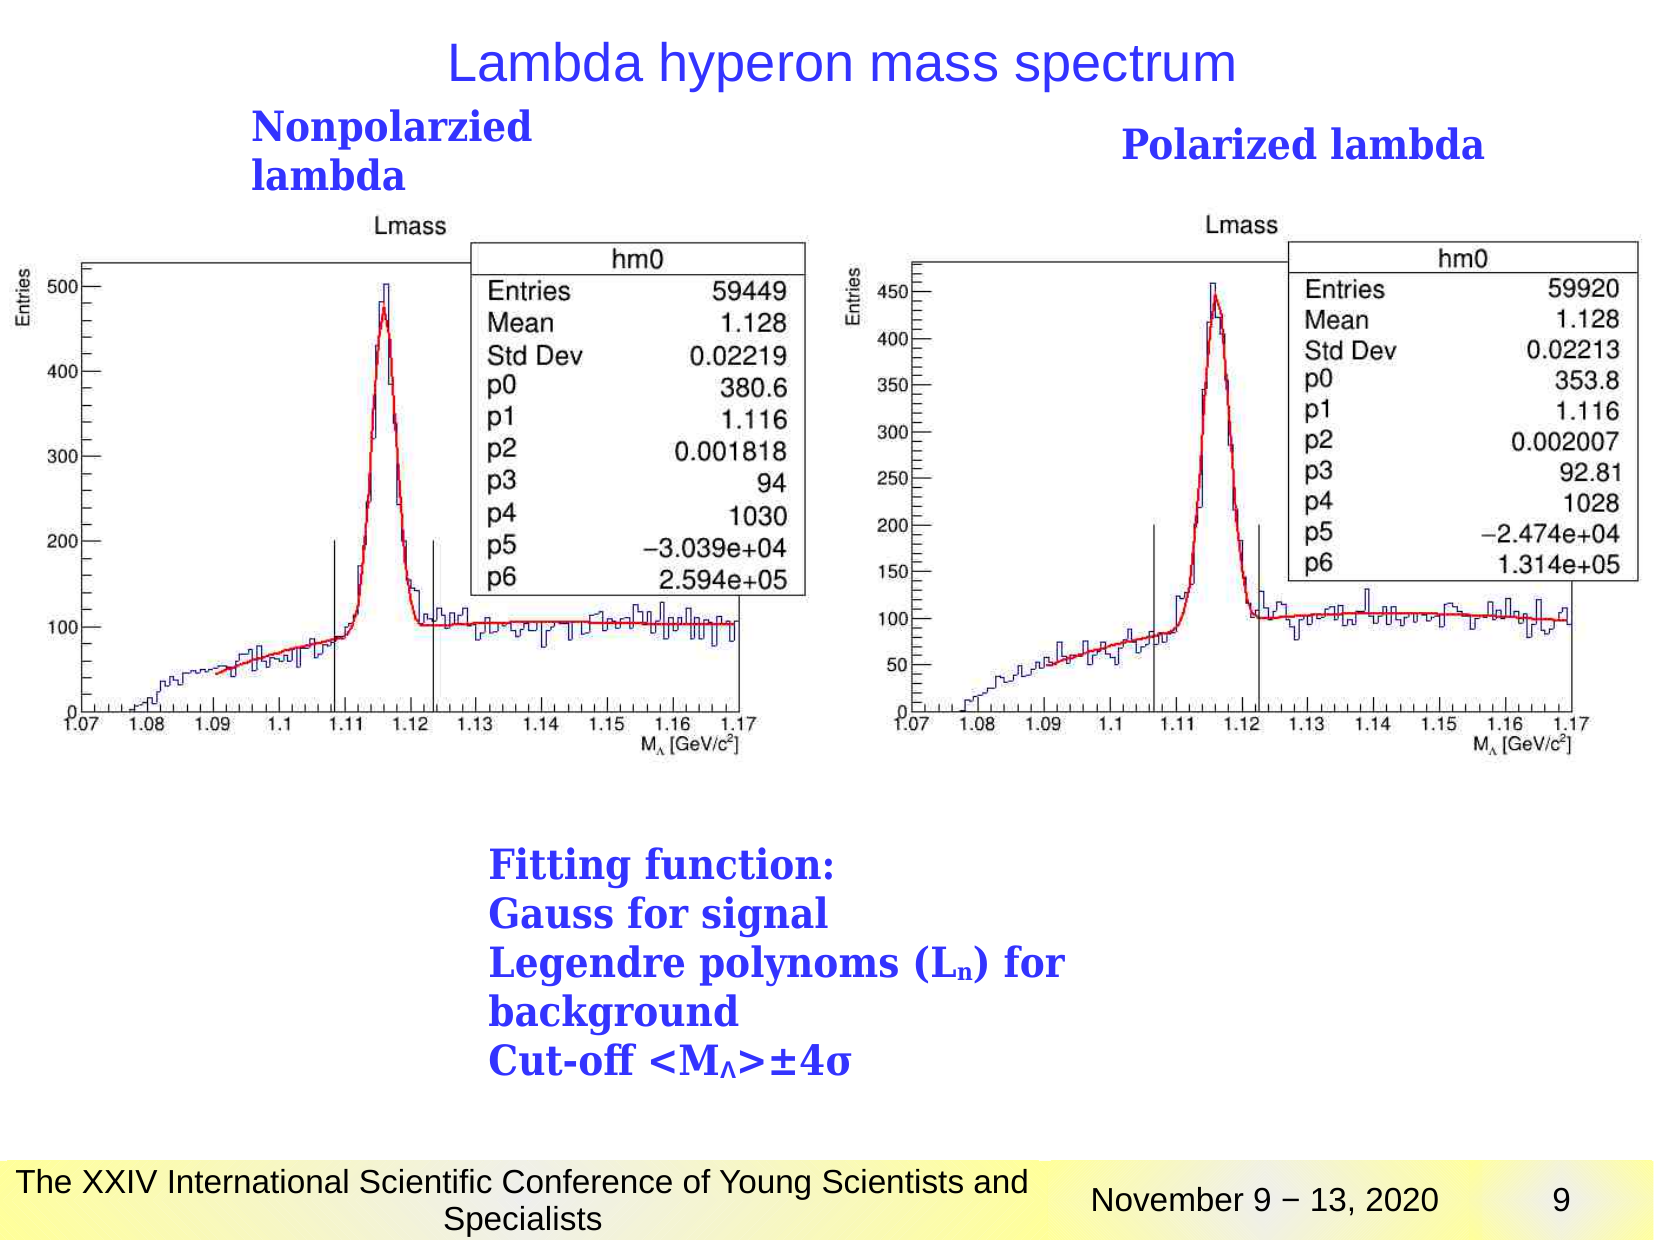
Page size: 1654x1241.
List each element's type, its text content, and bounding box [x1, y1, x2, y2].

text_box Nonpolarzied lambda [236, 95, 607, 209]
text_box Polarized lambda [1106, 113, 1506, 227]
picture [830, 206, 1654, 768]
text_box 9 [1469, 1160, 1654, 1240]
picture [0, 207, 821, 768]
text_box The XXIV International Scientific Conference of Young Scientists and Specialists [0, 1160, 1047, 1240]
text_box November 9 − 13, 2020 [1047, 1160, 1469, 1240]
text_box Fitting function: Gauss for signal Legendre polynoms (Ln) for background Cut-off <MΛ>±4σ [473, 832, 1093, 1093]
title Lambda hyperon mass spectrum [90, 2, 1561, 121]
